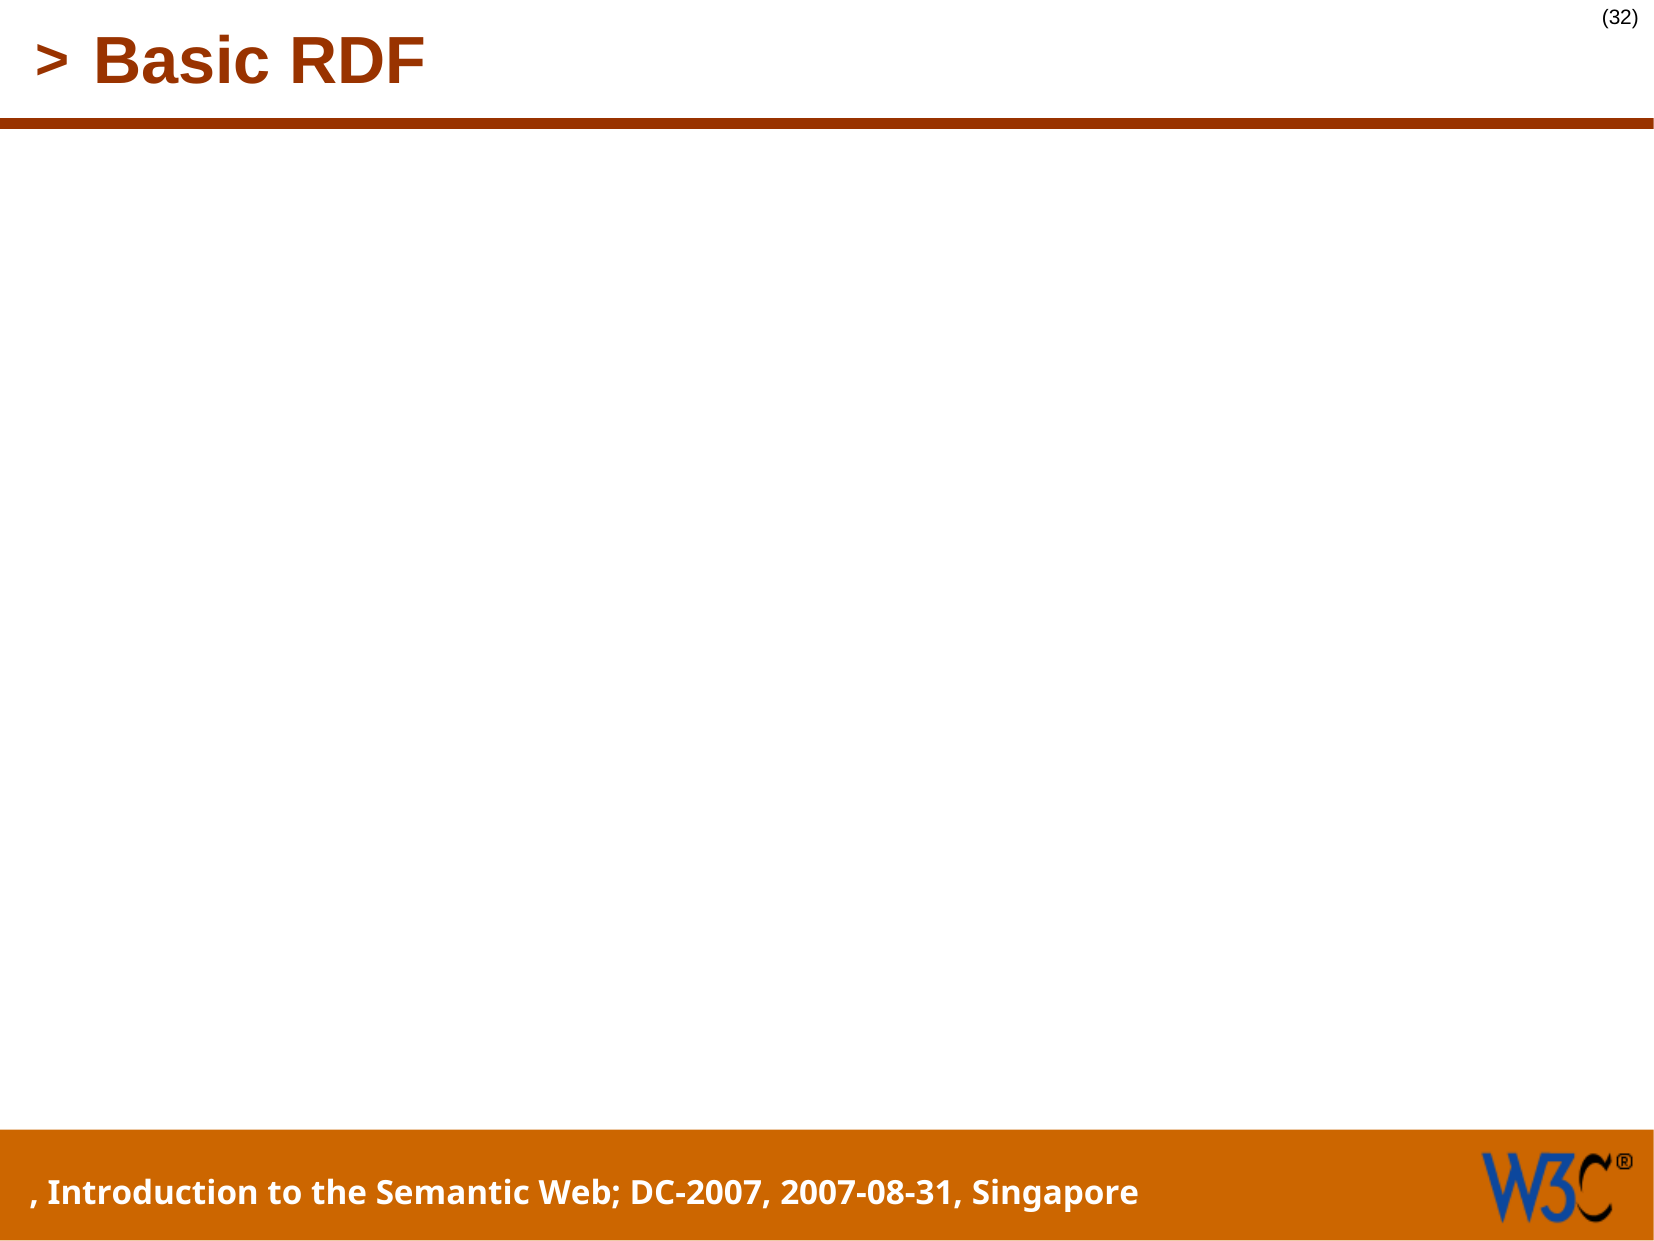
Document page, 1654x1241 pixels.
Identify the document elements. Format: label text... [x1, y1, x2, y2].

picture [1477, 1149, 1639, 1228]
title Basic RDF [93, 0, 1493, 119]
